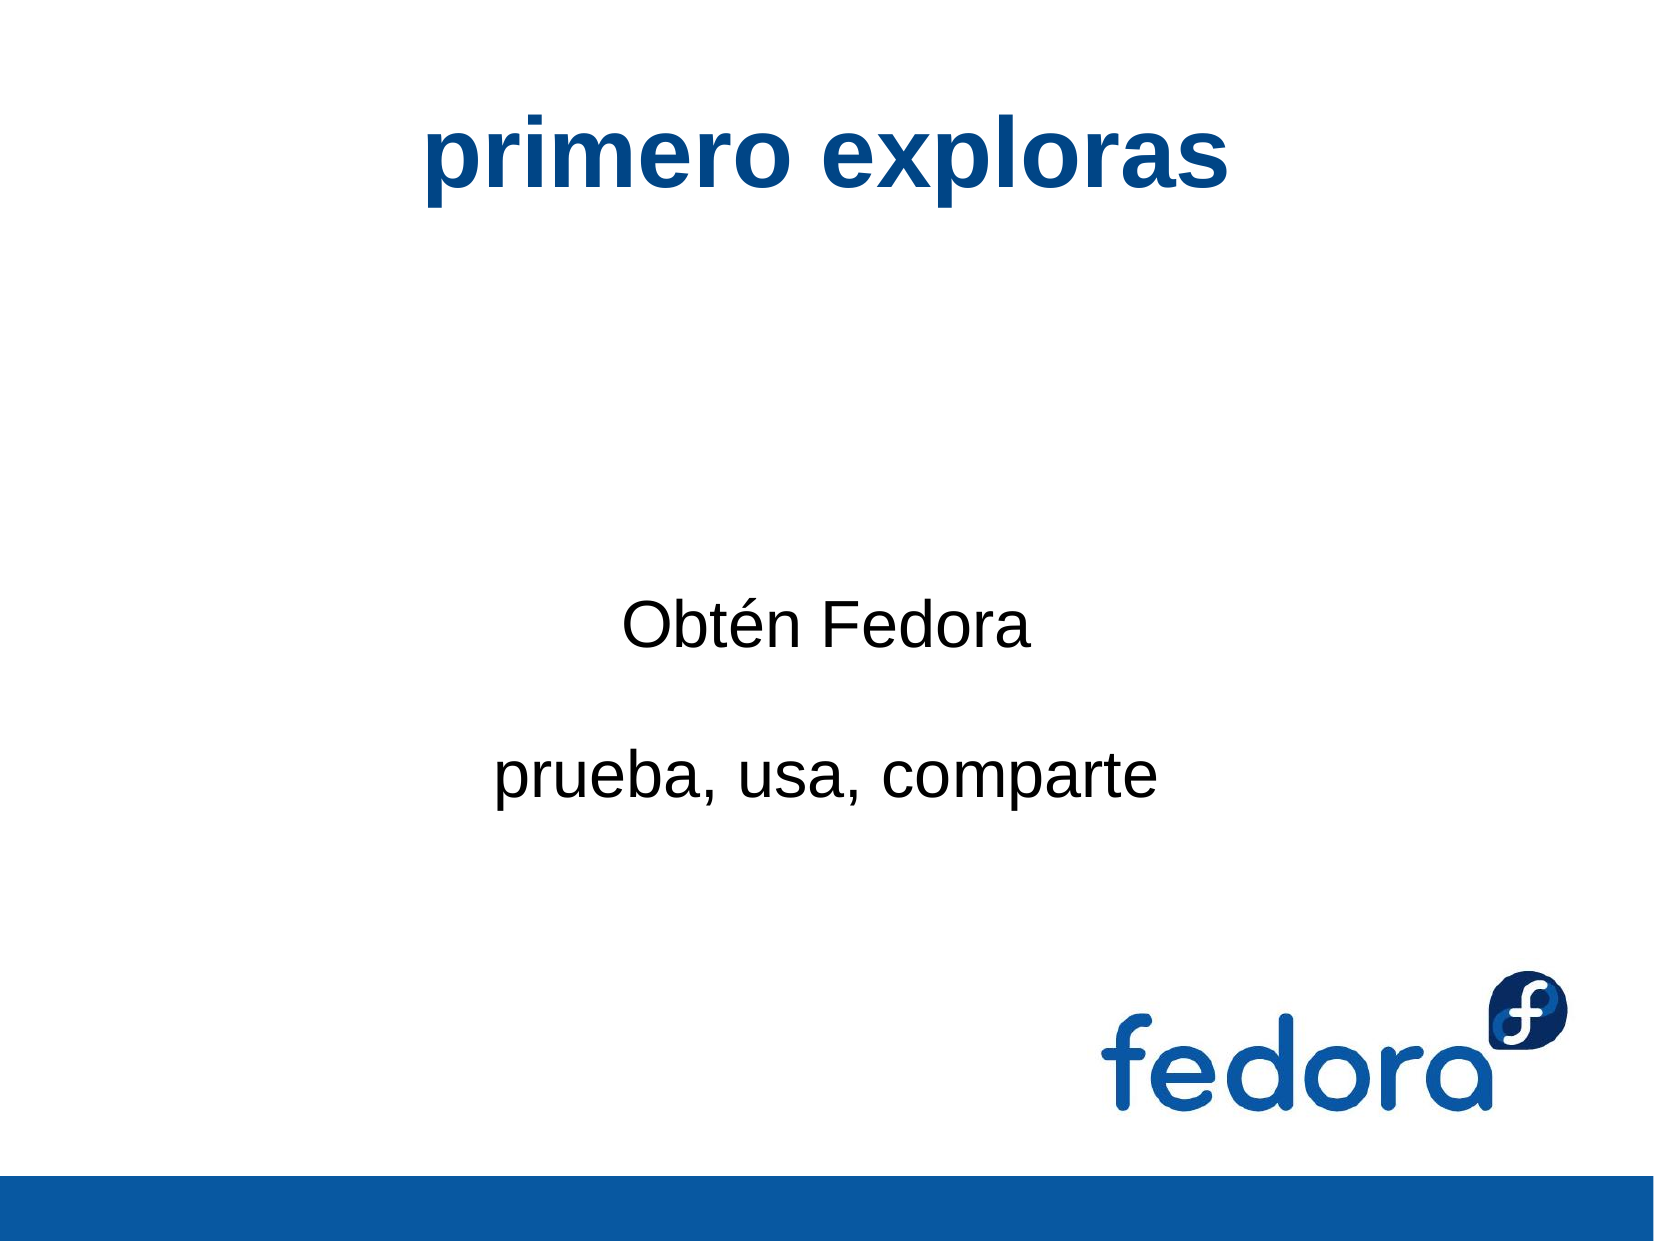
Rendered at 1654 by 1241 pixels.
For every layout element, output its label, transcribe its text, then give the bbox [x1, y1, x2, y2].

picture [0, 1176, 1654, 1241]
picture [1087, 958, 1576, 1125]
subtitle Obtén Fedora prueba, usa, comparte [82, 297, 1571, 1102]
title primero exploras [82, 56, 1571, 250]
